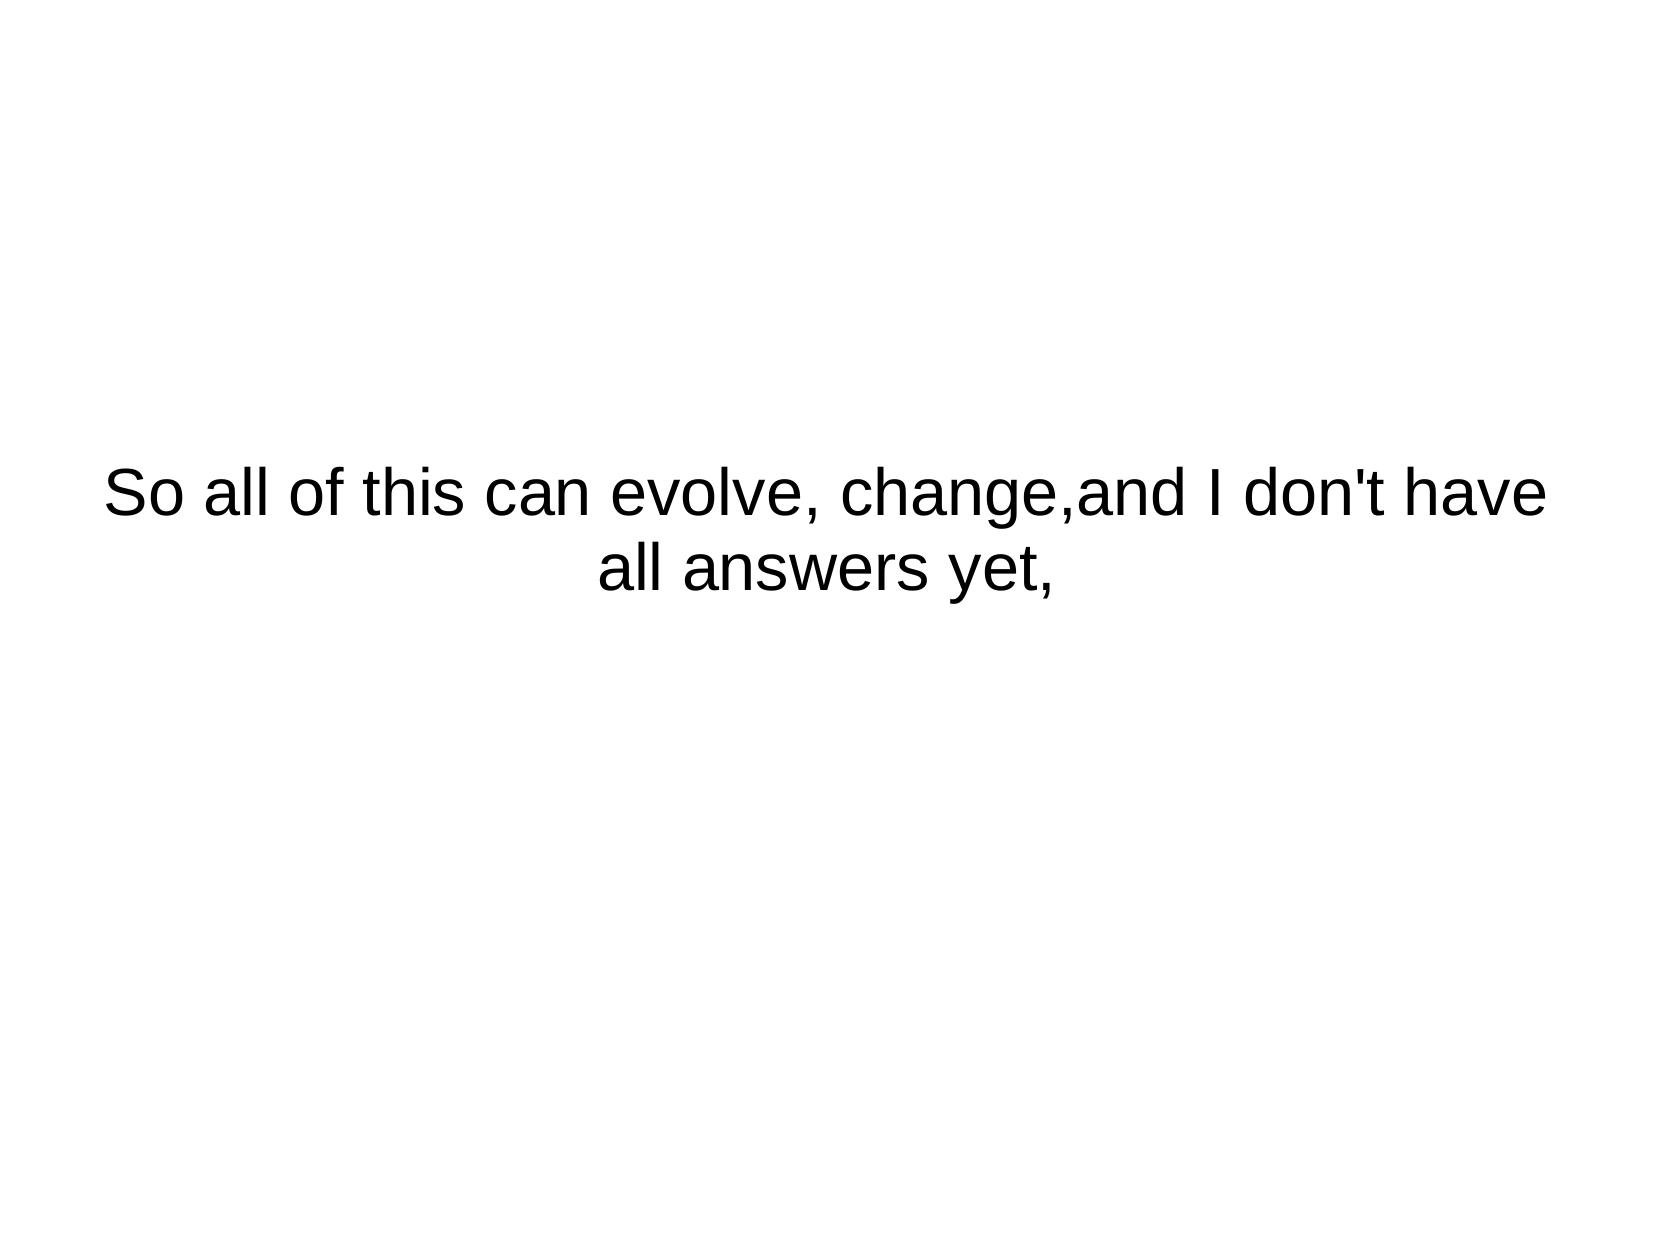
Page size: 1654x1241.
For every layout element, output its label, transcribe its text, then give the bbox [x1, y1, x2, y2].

subtitle So all of this can evolve, change,and I don't have all answers yet, [82, 49, 1571, 1010]
